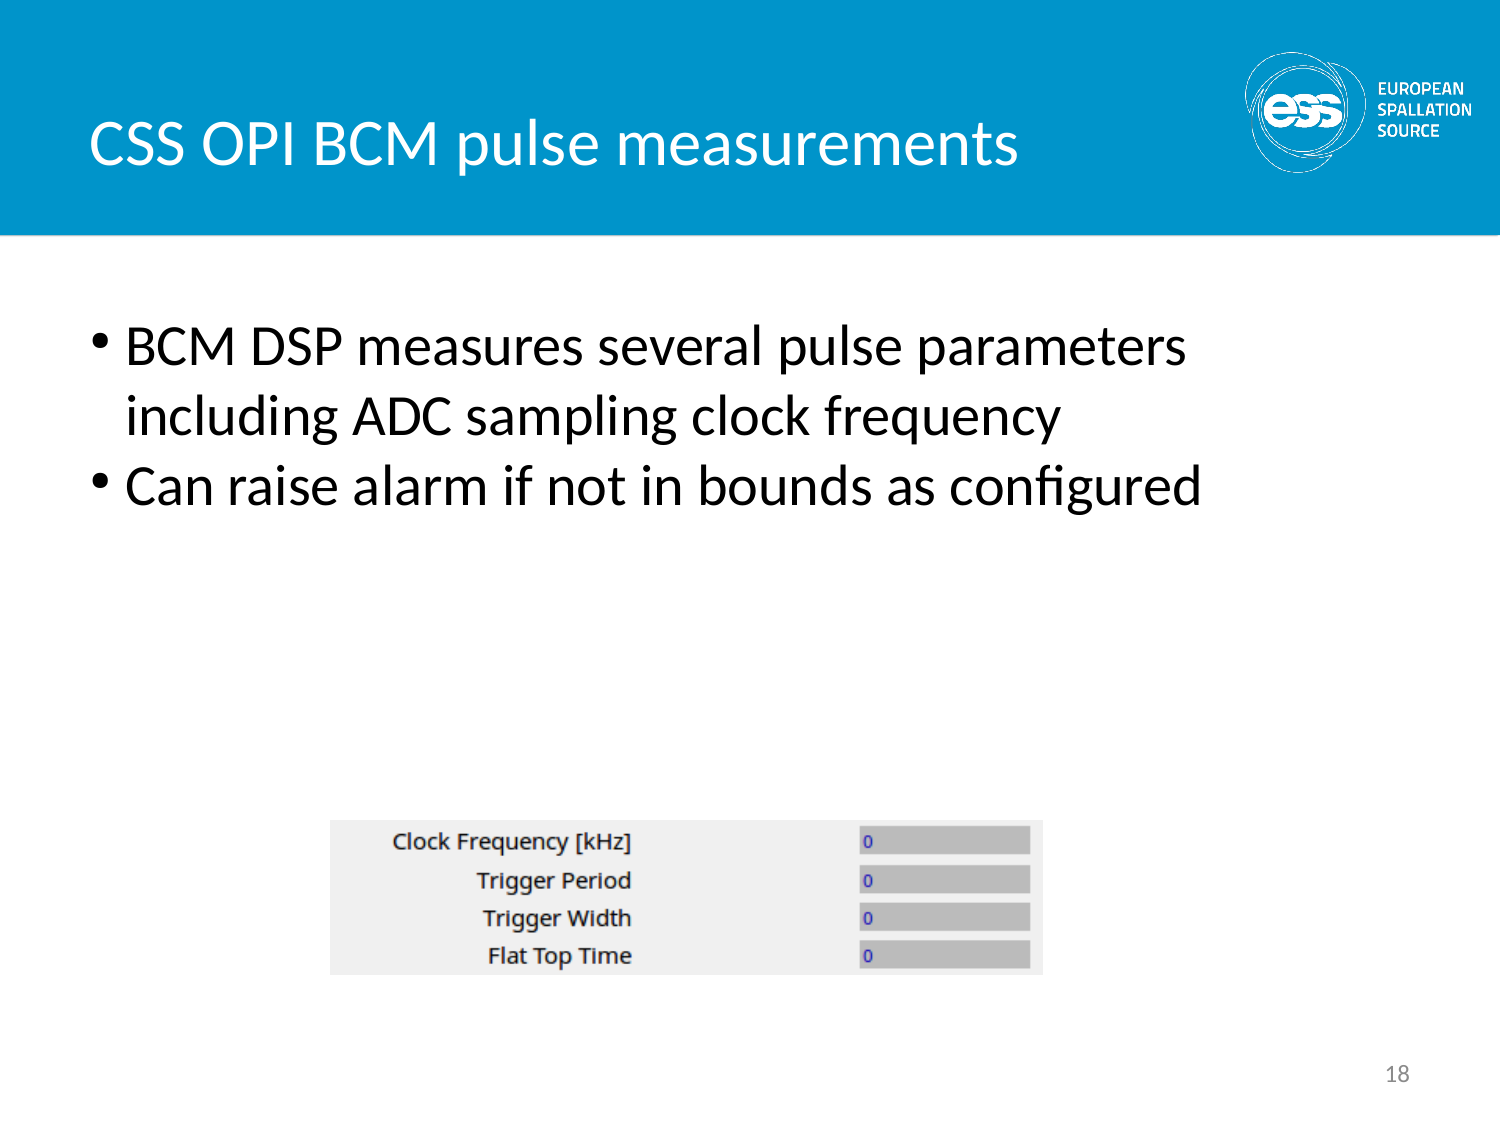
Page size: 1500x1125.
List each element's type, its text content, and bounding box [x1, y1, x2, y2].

picture [1432, 125, 1438, 136]
picture [1418, 104, 1423, 115]
text_box CSS OPI BCM pulse measurements [75, 45, 1246, 233]
text_box <number> [1074, 1042, 1425, 1103]
picture [1454, 83, 1458, 94]
picture [1264, 94, 1342, 127]
picture [1379, 83, 1385, 94]
picture [1443, 86, 1450, 93]
picture [330, 820, 1043, 976]
picture [1423, 83, 1430, 94]
picture [1400, 83, 1407, 94]
picture [1389, 104, 1393, 115]
text_box BCM DSP measures several pulse parameters including ADC sampling clock frequency Can raise alarm if not in bounds as configured [75, 254, 1381, 766]
picture [1409, 104, 1415, 115]
picture [1436, 104, 1444, 115]
picture [1422, 125, 1428, 134]
picture [1398, 109, 1406, 115]
